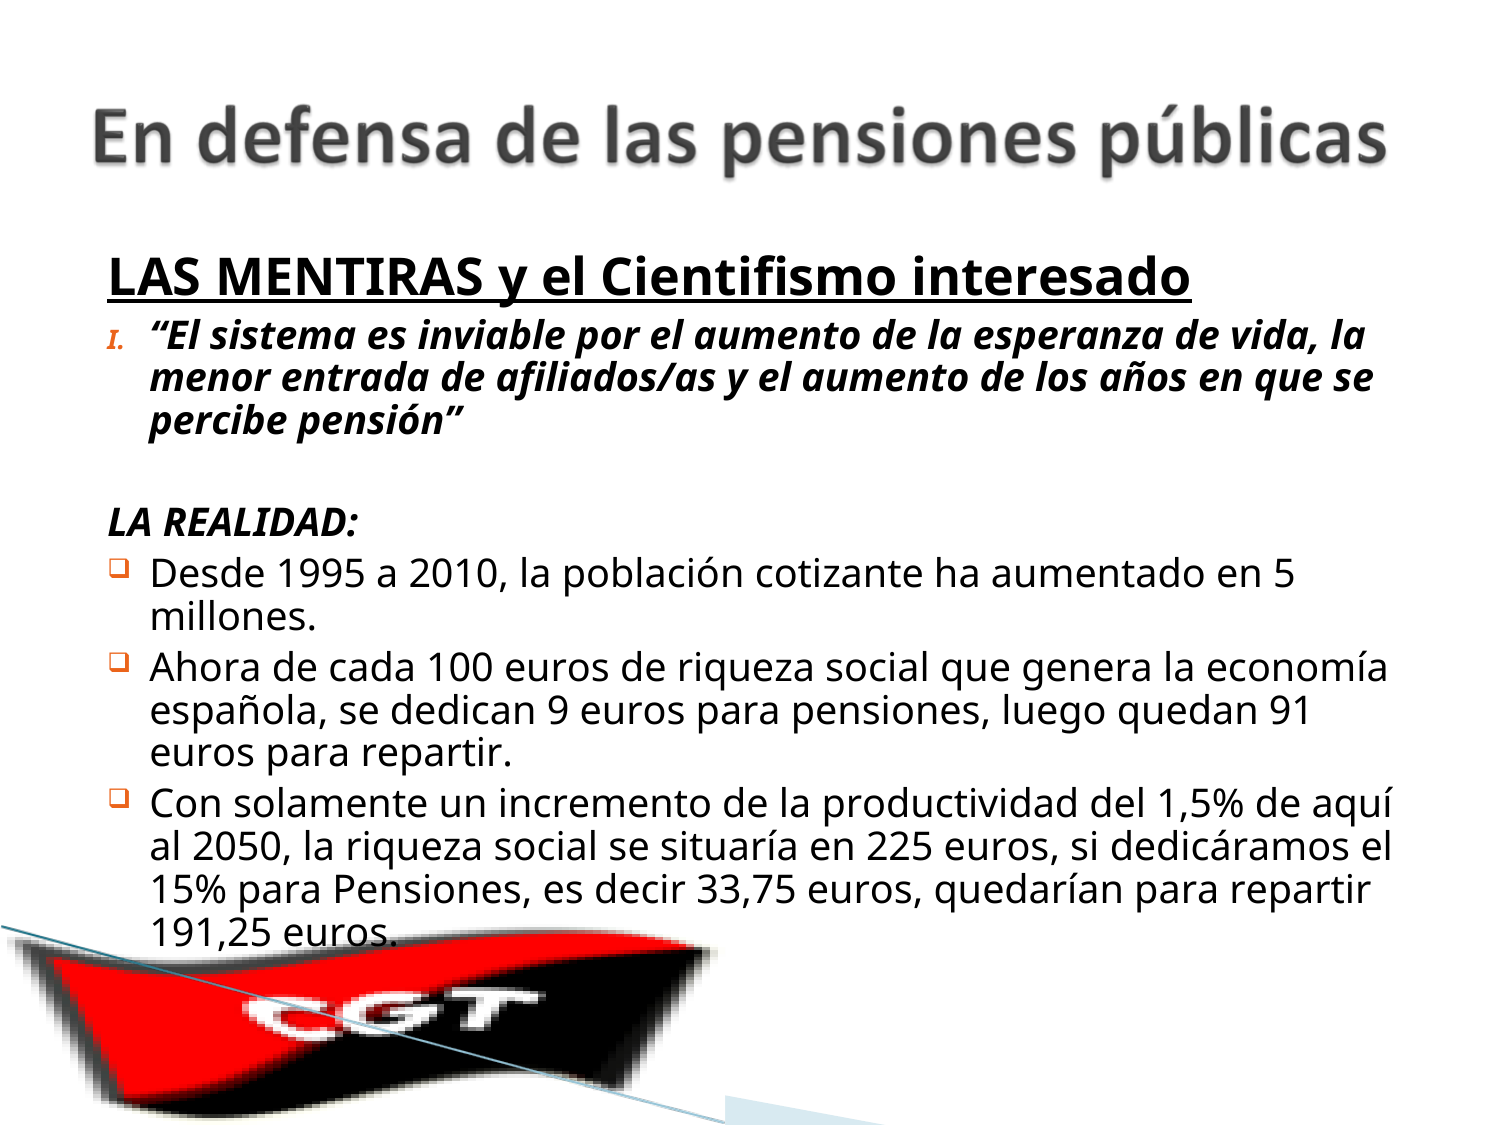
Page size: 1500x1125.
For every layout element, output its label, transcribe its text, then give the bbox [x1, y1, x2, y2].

picture [0, 924, 726, 1125]
text_box LAS MENTIRAS y el Cientifismo interesado “El sistema es inviable por el aumento de la esperanza de vida, la menor entrada de afiliados/as y el aumento de los años en que se percibe pensión” LA REALIDAD: Desde 1995 a 2010, la población cotizante ha aumentado en 5 millones. Ahora de cada 100 euros de riqueza social que genera la economía española, se dedican 9 euros para pensiones, luego quedan 91 euros para repartir. Con solamente un incremento de la productividad del 1,5% de aquí al 2050, la riqueza social se situaría en 225 euros, si dedicáramos el 15% para Pensiones, es decir 33,75 euros, quedarían para repartir 191,25 euros. [75, 242, 1426, 1014]
picture [32, 43, 1446, 235]
